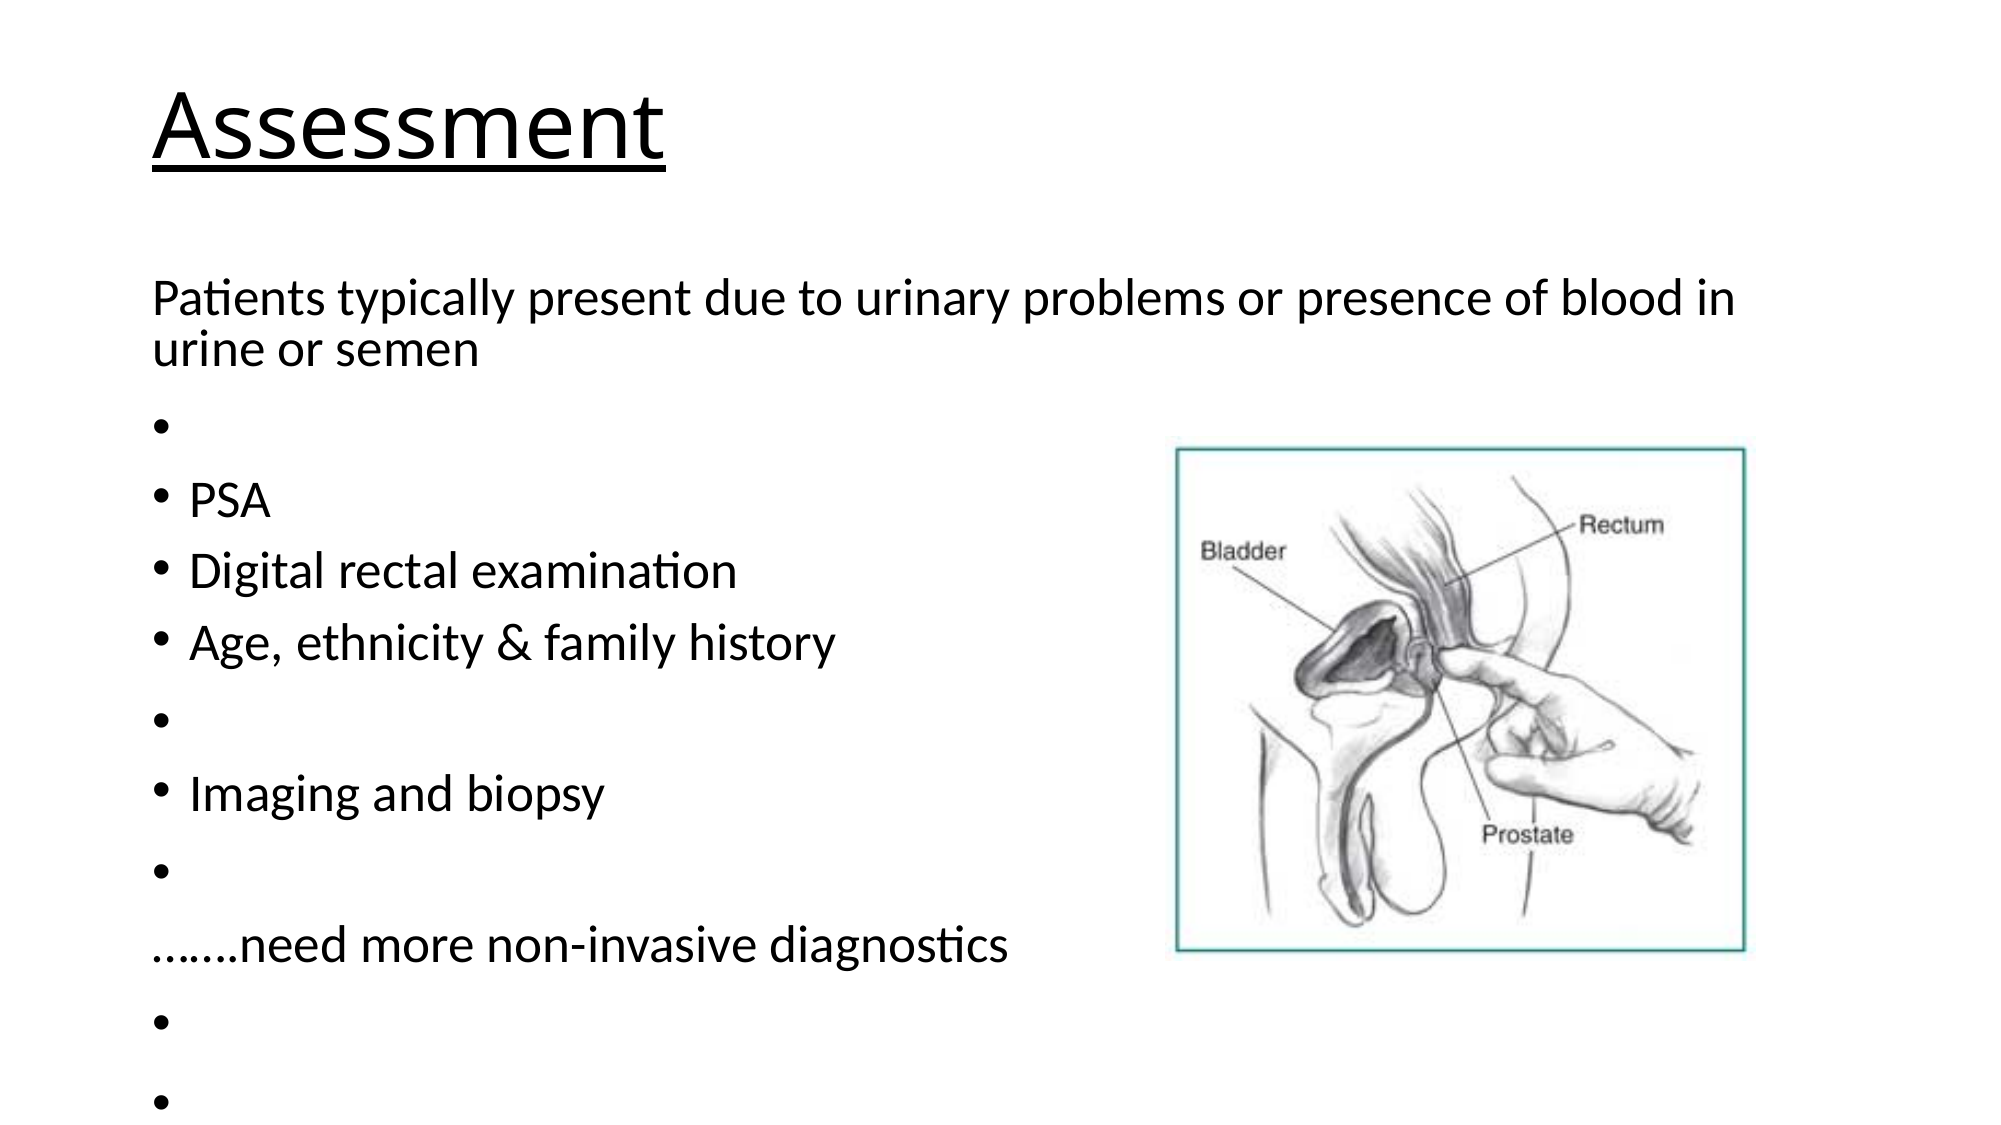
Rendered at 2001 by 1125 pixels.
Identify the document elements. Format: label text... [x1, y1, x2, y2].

picture [1165, 436, 1756, 961]
title Assessment [137, 19, 1863, 238]
list Patients typically present due to urinary problems or presence of blood in urine or semen PSA Digital rectal examination Age, ethnicity & family history Imaging and biopsy …….need more non-invasive diagnostics [137, 266, 1863, 981]
